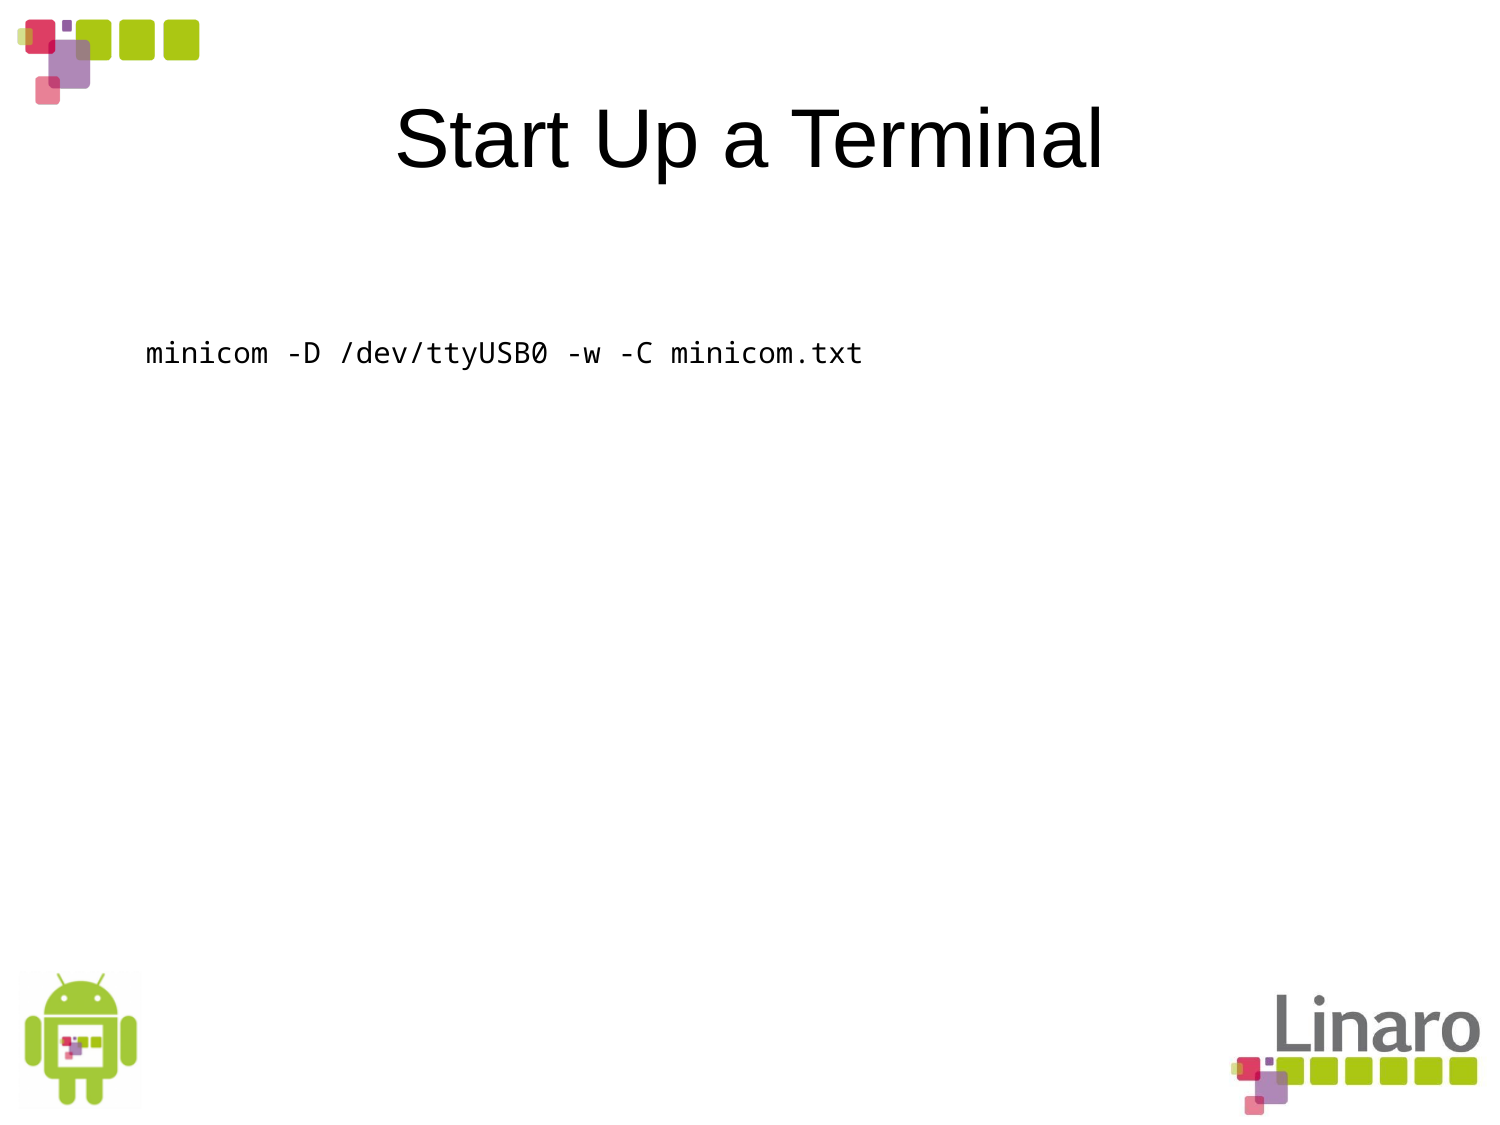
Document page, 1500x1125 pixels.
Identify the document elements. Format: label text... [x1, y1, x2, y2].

title Start Up a Terminal [74, 44, 1425, 233]
picture [1219, 986, 1491, 1123]
list minicom -D /dev/ttyUSB0 -w -C minicom.txt [74, 263, 1425, 916]
picture [16, 12, 205, 121]
picture [18, 971, 142, 1109]
